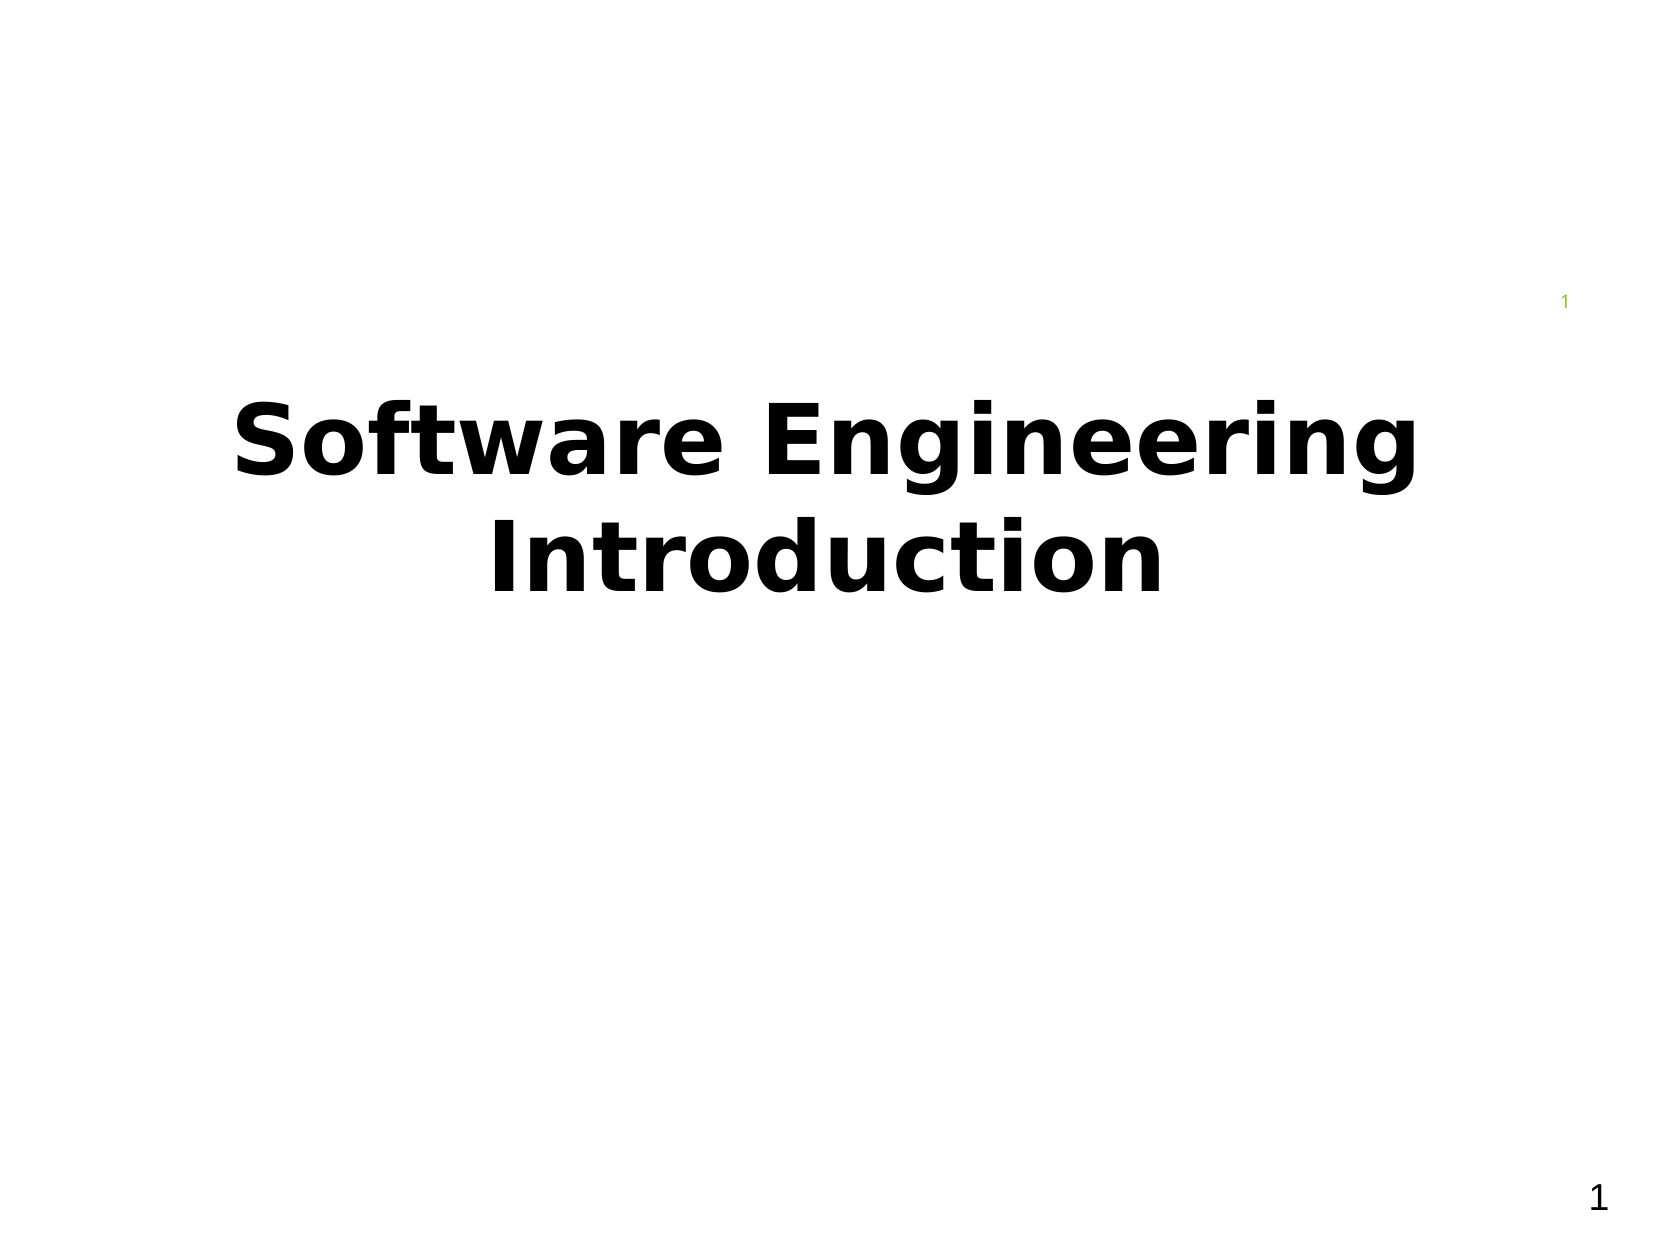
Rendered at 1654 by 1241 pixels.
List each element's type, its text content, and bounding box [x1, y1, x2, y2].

list <skaitlis> [82, 290, 1571, 1010]
